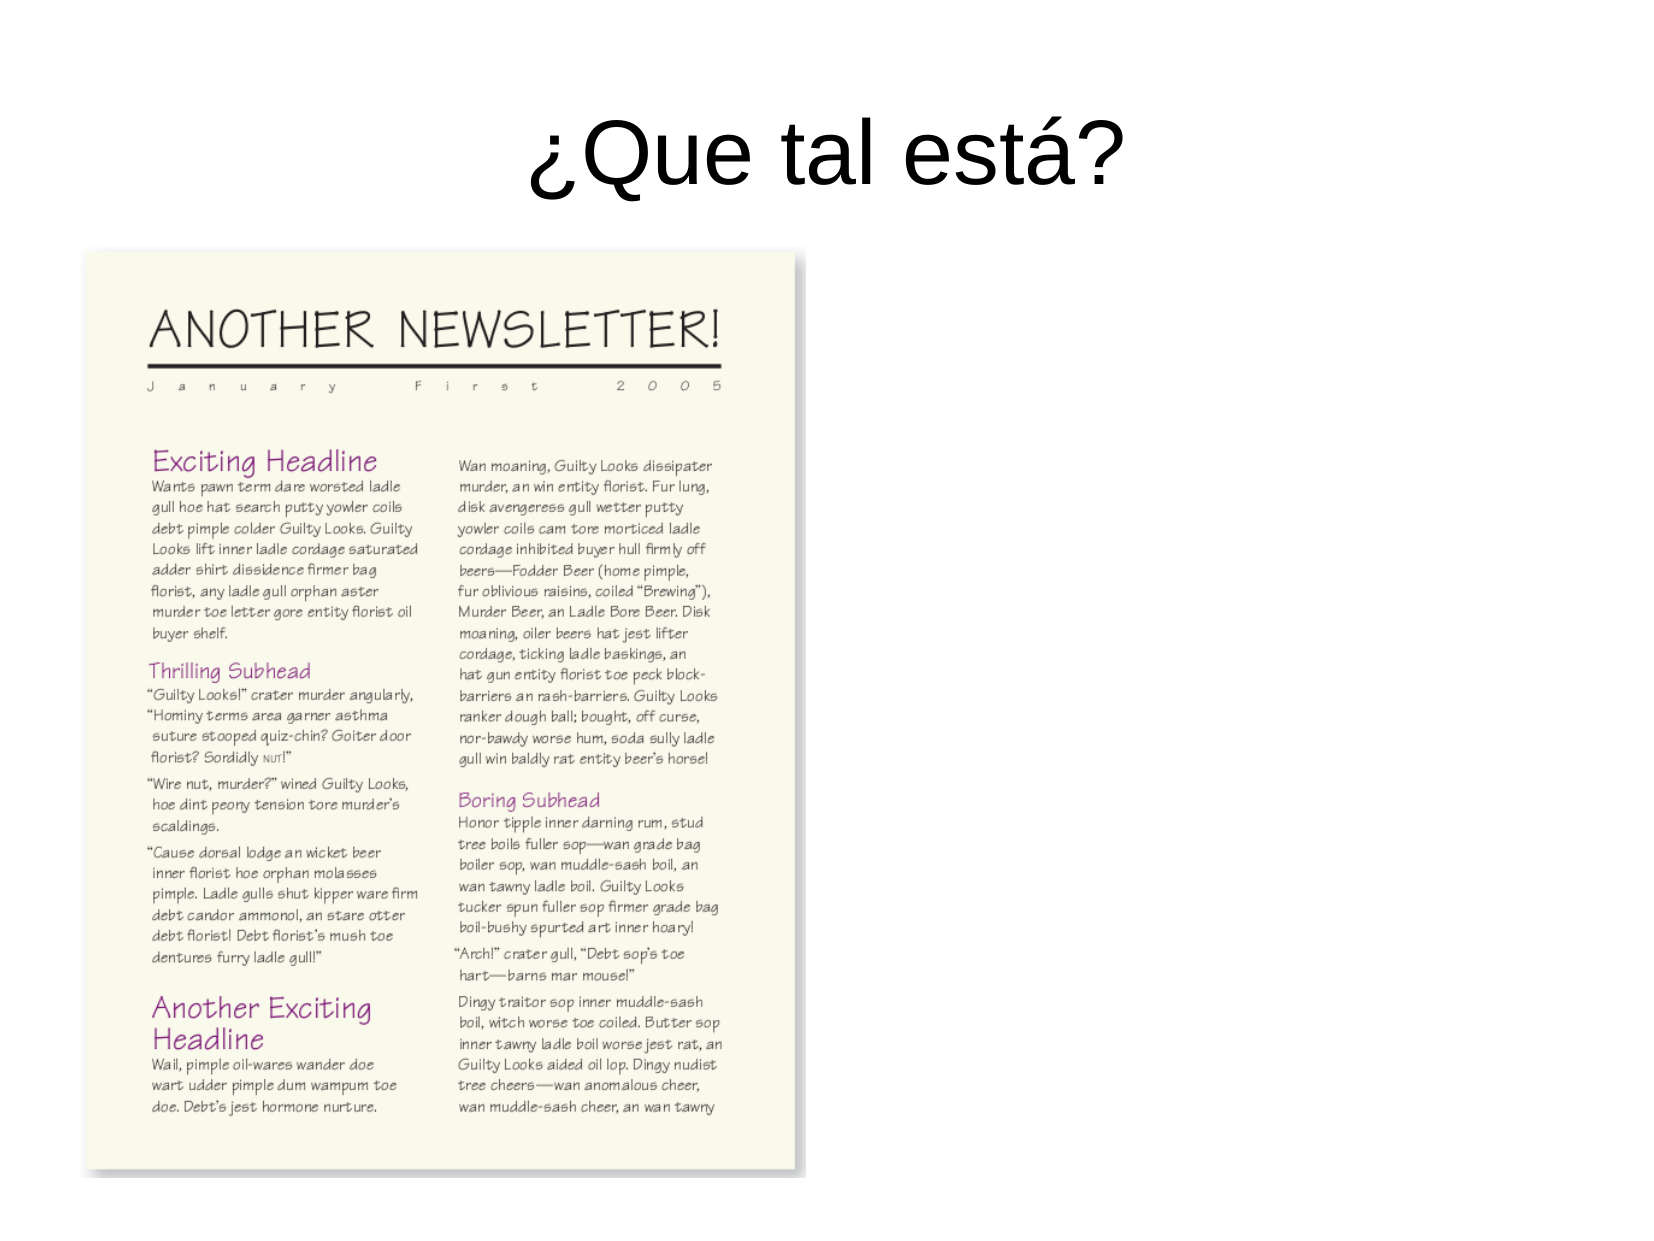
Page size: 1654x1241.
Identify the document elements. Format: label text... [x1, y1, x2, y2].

picture [80, 241, 806, 1178]
title ¿Que tal está? [82, 49, 1571, 257]
